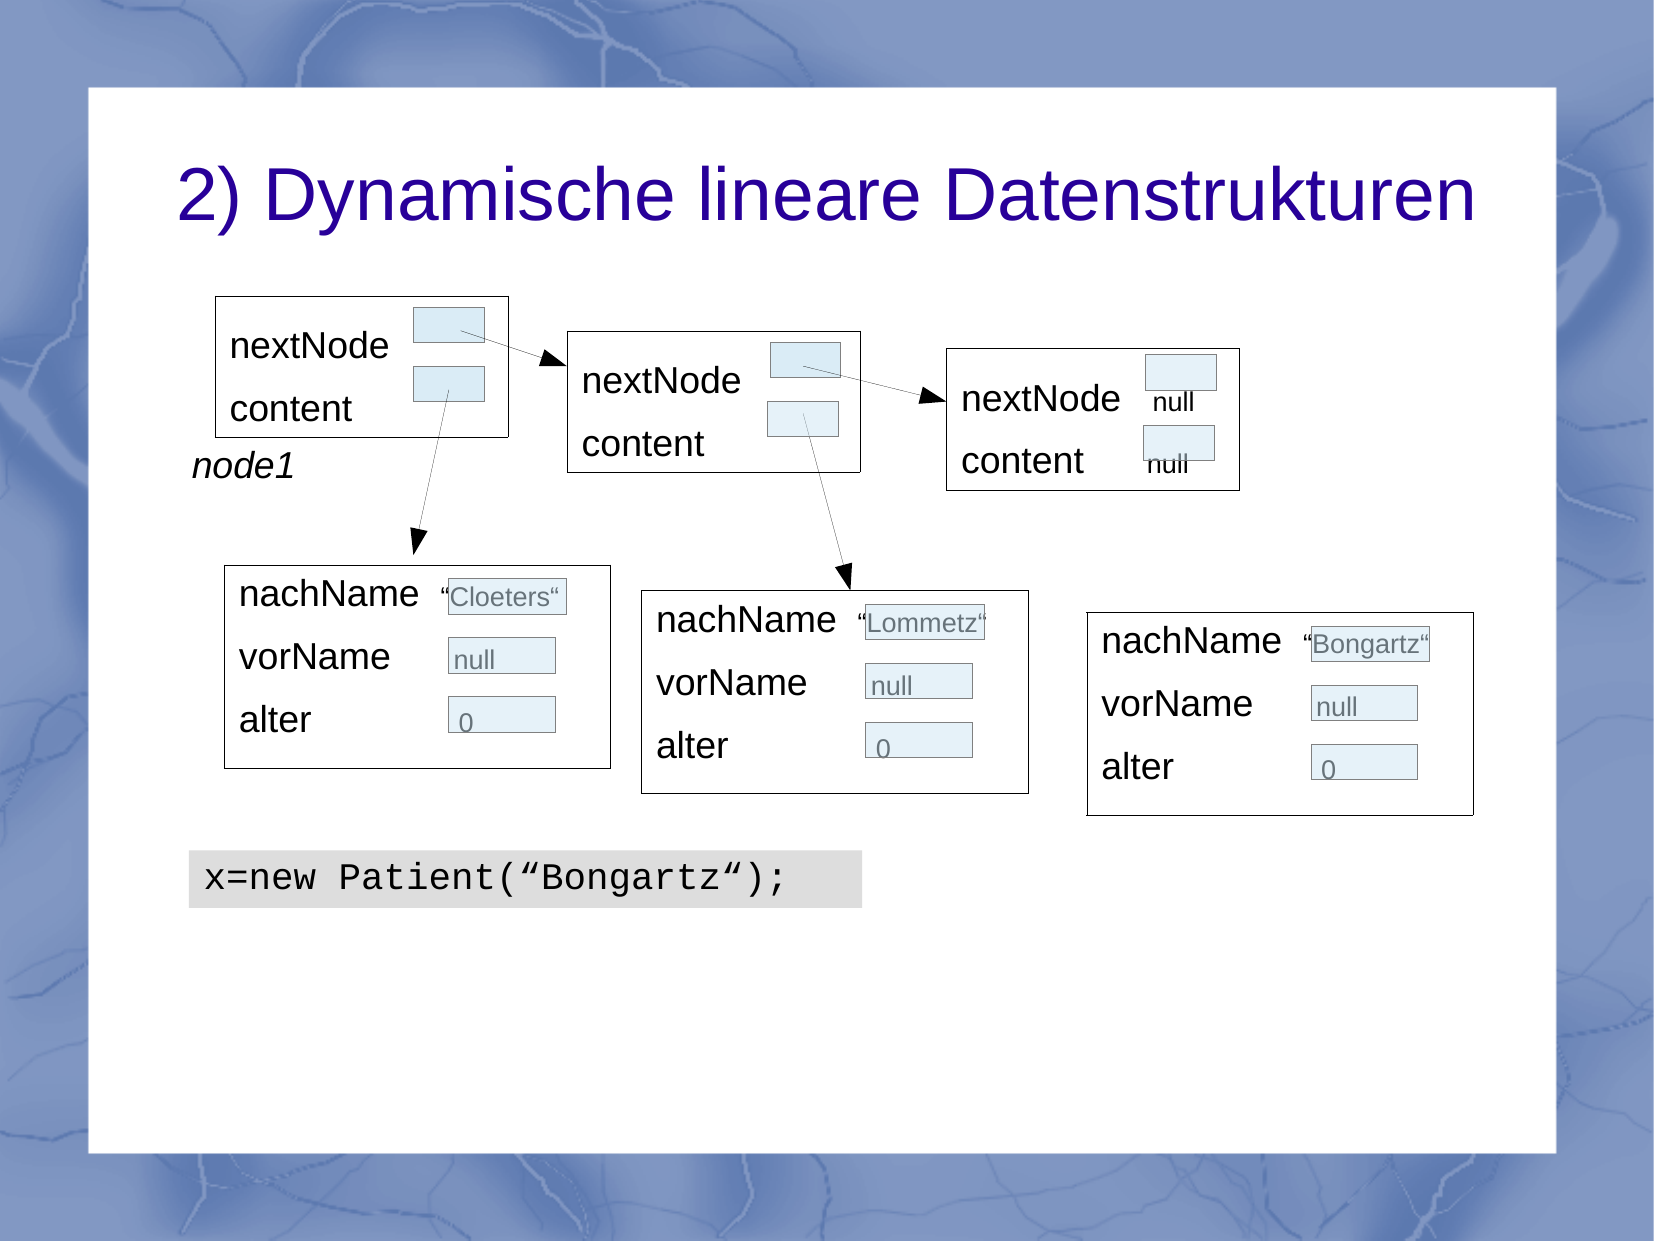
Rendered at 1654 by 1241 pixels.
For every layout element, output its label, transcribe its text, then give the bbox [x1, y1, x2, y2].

table_header nextNode content [568, 332, 860, 472]
table_header nextNode null content null [947, 349, 1239, 490]
text_box [1311, 685, 1418, 721]
text_box [448, 696, 556, 733]
table_header nachName “Lommetz“ vorName null alter 0 [642, 591, 1028, 793]
text_box [865, 604, 985, 640]
text_box [1311, 626, 1430, 662]
text_box [1145, 354, 1217, 391]
table_header nextNode content [216, 297, 508, 437]
text_box [448, 578, 567, 615]
table_header nachName “Cloeters“ vorName null alter 0 [225, 566, 610, 768]
text_box node1 [177, 437, 319, 494]
title 2) Dynamische lineare Datenstrukturen [118, 90, 1536, 298]
text_box [1143, 425, 1215, 461]
table_header nachName “Bongartz“ vorName null alter 0 [1088, 613, 1473, 815]
text_box [770, 342, 841, 378]
picture [0, 0, 1654, 1241]
text_box [413, 307, 485, 343]
text_box [767, 401, 839, 437]
text_box [448, 637, 556, 674]
text_box x=new Patient(“Bongartz“); [188, 850, 863, 906]
text_box [865, 722, 973, 758]
text_box [1311, 744, 1418, 780]
text_box [865, 663, 973, 699]
text_box [413, 366, 485, 402]
